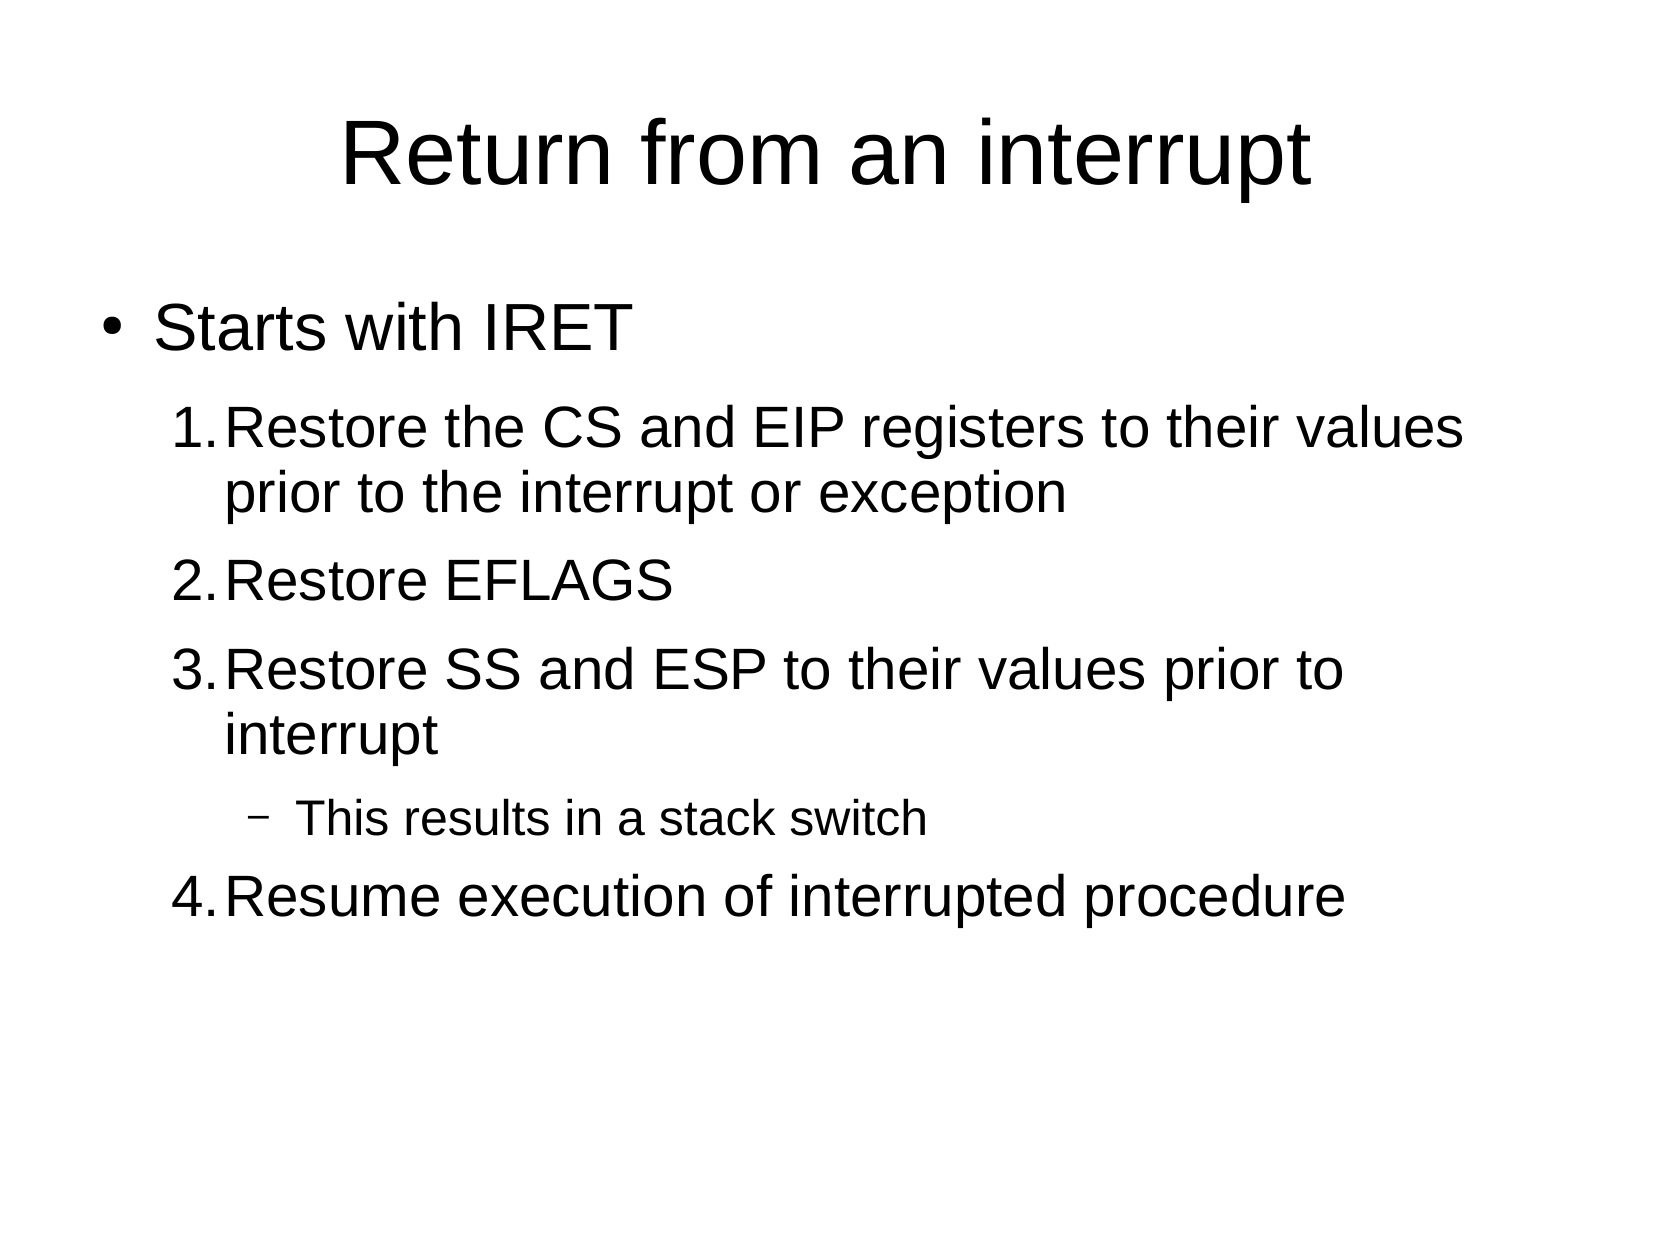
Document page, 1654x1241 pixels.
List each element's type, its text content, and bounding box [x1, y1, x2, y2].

title Return from an interrupt [82, 49, 1571, 257]
list Starts with IRET Restore the CS and EIP registers to their values prior to the interrupt or exception Restore EFLAGS Restore SS and ESP to their values prior to interrupt This results in a stack switch Resume execution of interrupted procedure [82, 290, 1571, 1010]
